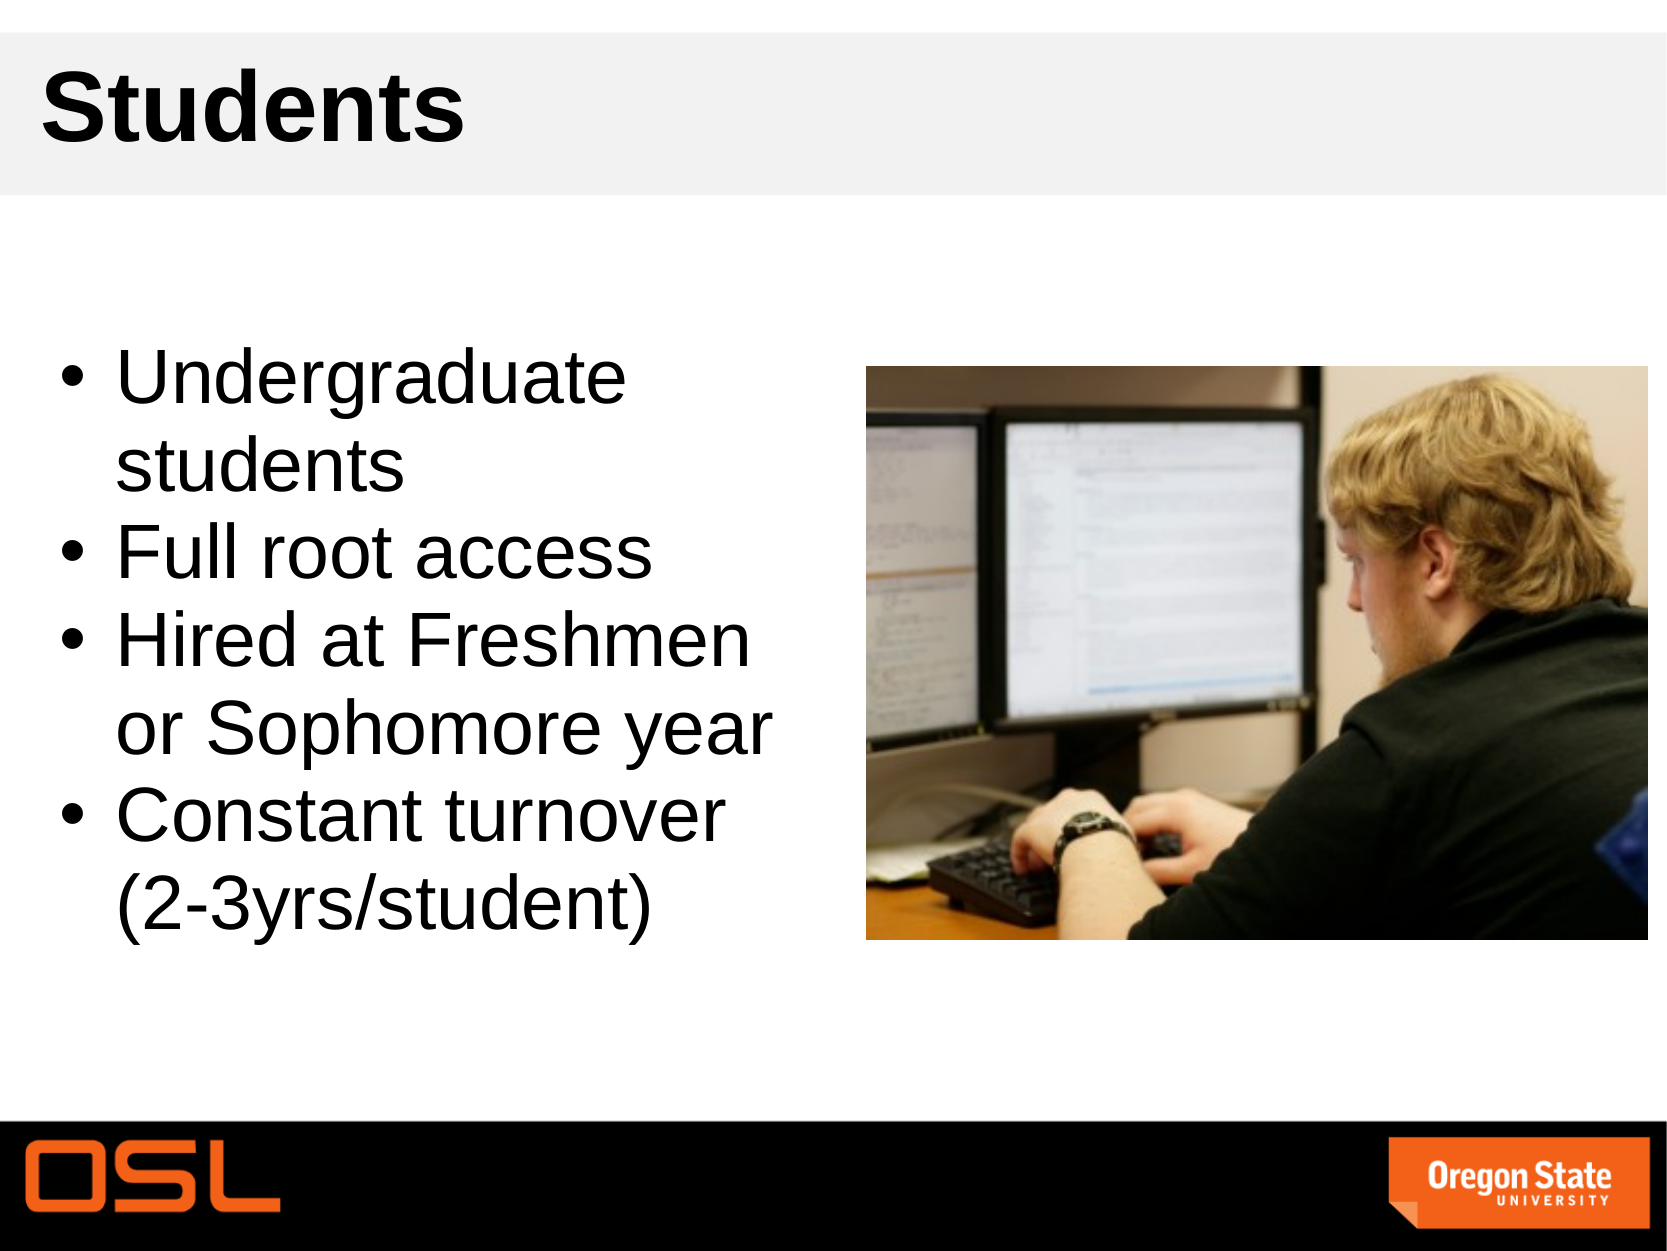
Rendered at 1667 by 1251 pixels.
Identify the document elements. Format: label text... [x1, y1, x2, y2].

list Undergraduate students Full root access Hired at Freshmen or Sophomore year Constant turnover (2-3yrs/student) [40, 333, 824, 1014]
picture [0, 0, 1667, 1251]
title Students [40, 50, 1627, 201]
